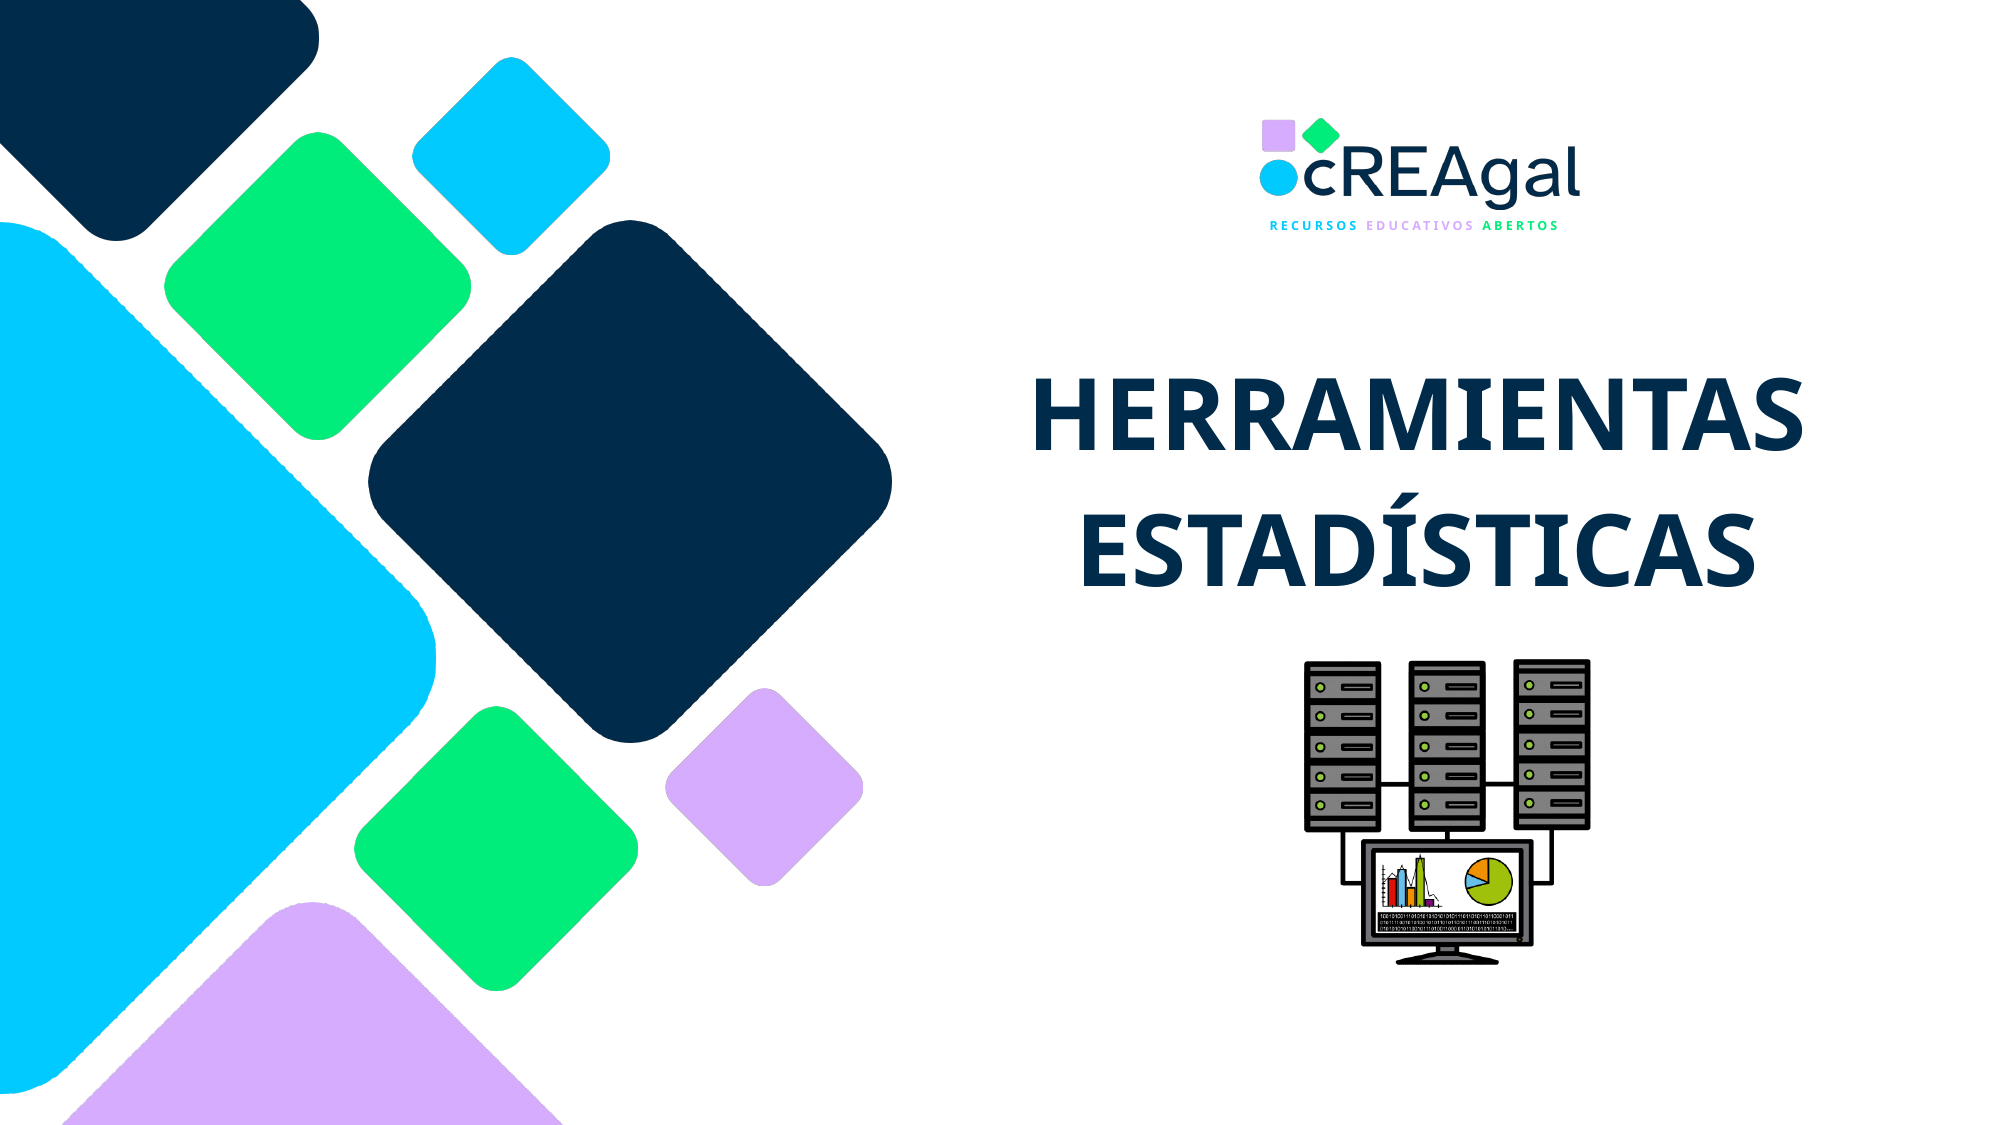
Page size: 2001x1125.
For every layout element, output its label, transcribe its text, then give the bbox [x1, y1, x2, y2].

picture [1259, 118, 1580, 210]
picture [0, 0, 892, 1125]
picture [515, 57, 610, 149]
picture [1269, 620, 1625, 975]
title HERRAMIENTAS ESTADÍSTICAS [974, 309, 1861, 650]
